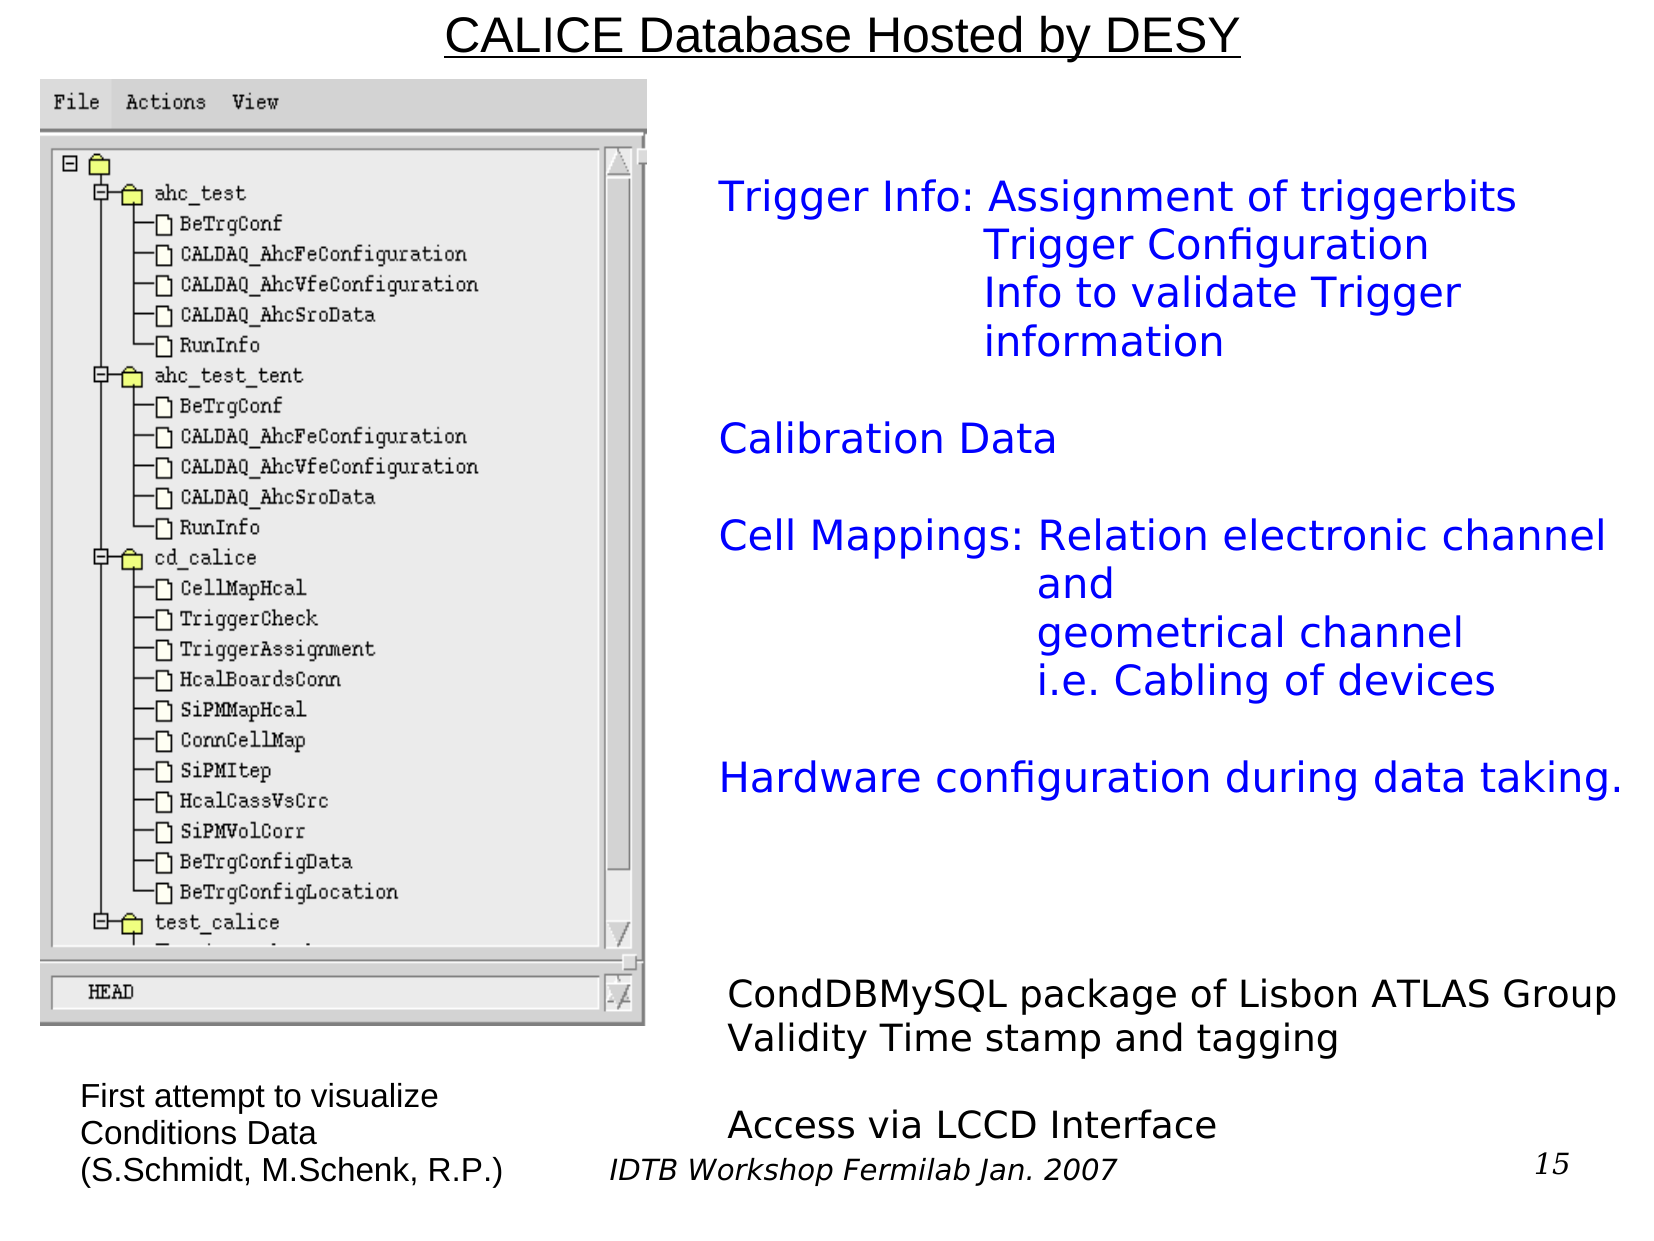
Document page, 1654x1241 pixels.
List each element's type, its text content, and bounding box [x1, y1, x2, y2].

picture [40, 79, 647, 1026]
text_box CondDBMySQL package of Lisbon ATLAS Group Validity Time stamp and tagging Access via LCCD Interface [712, 965, 1613, 1155]
text_box First attempt to visualize Conditions Data (S.Schmidt, M.Schenk, R.P.) [65, 1069, 528, 1214]
text_box Trigger Info: Assignment of triggerbits Trigger Configuration Info to validate Trigger information Calibration Data Cell Mappings: Relation electronic channel and geometrical channel i.e. Cabling of devices Hardware configuration during data taking. [703, 164, 1654, 946]
text_box CALICE Database Hosted by DESY [429, 0, 1255, 81]
